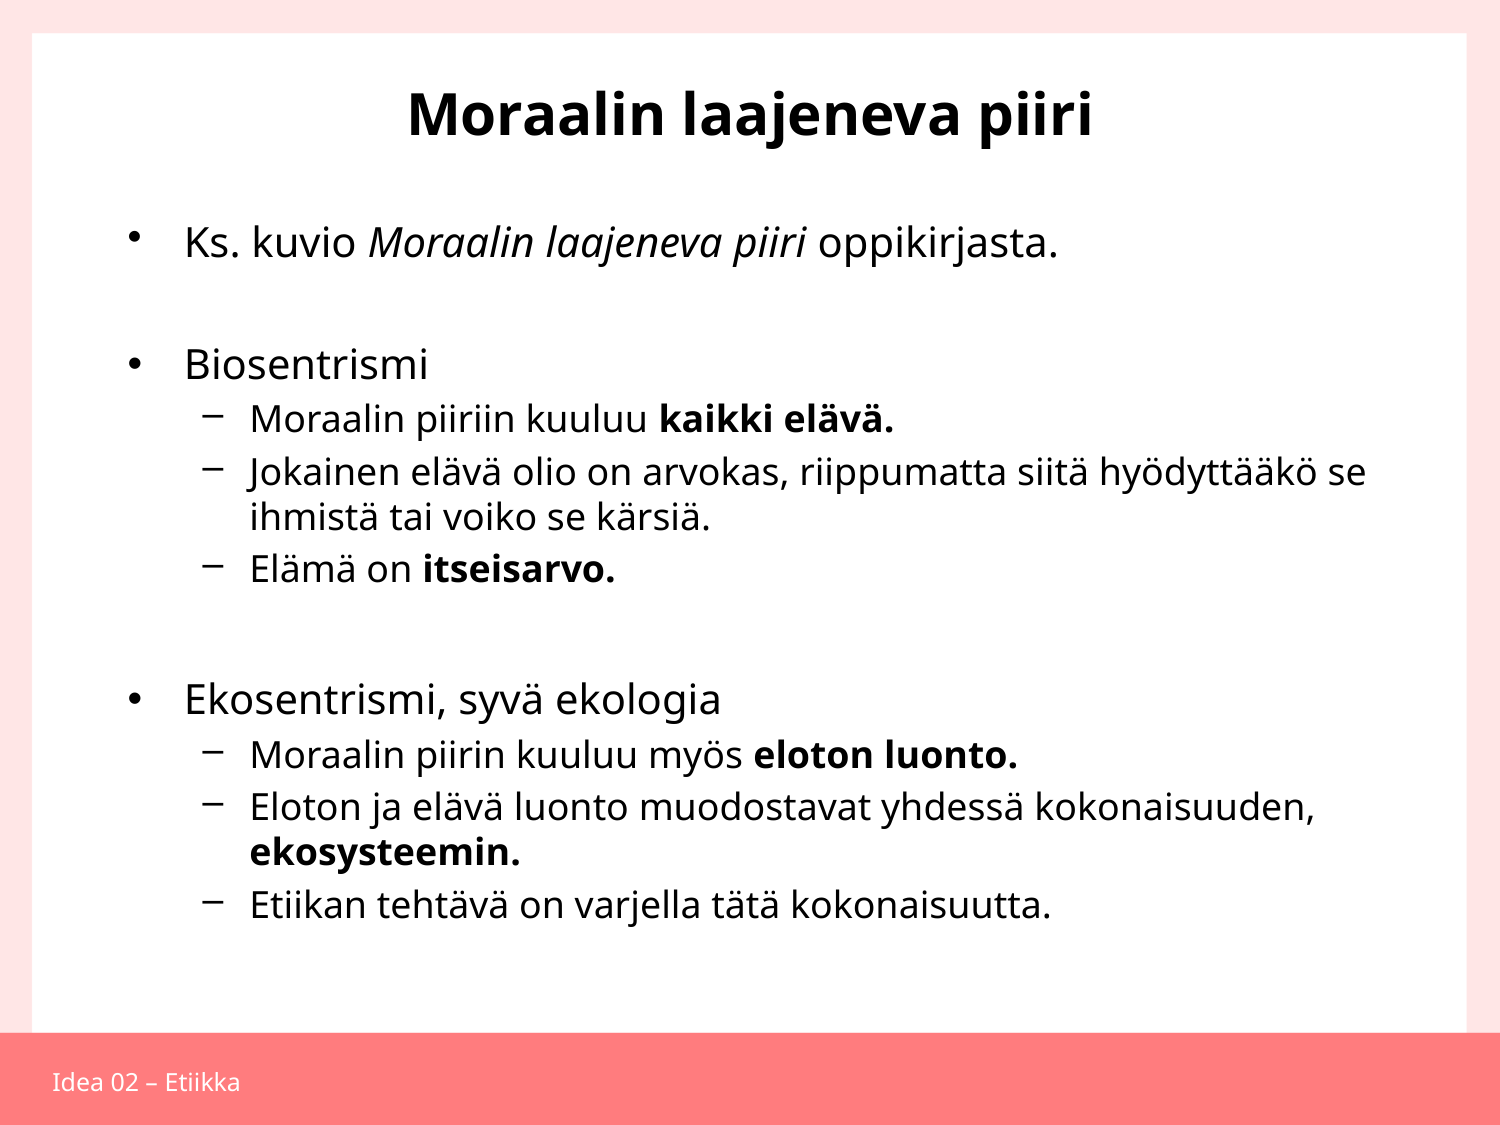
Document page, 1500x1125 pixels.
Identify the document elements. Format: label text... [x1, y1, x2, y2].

list Ks. kuvio Moraalin laajeneva piiri oppikirjasta. Biosentrismi Moraalin piiriin kuuluu kaikki elävä. Jokainen elävä olio on arvokas, riippumatta siitä hyödyttääkö se ihmistä tai voiko se kärsiä. Elämä on itseisarvo. Ekosentrismi, syvä ekologia Moraalin piirin kuuluu myös eloton luonto. Eloton ja elävä luonto muodostavat yhdessä kokonaisuuden, ekosysteemin. Etiikan tehtävä on varjella tätä kokonaisuutta. [112, 208, 1388, 947]
picture [0, 0, 1500, 1125]
title Moraalin laajeneva piiri [112, 37, 1388, 188]
